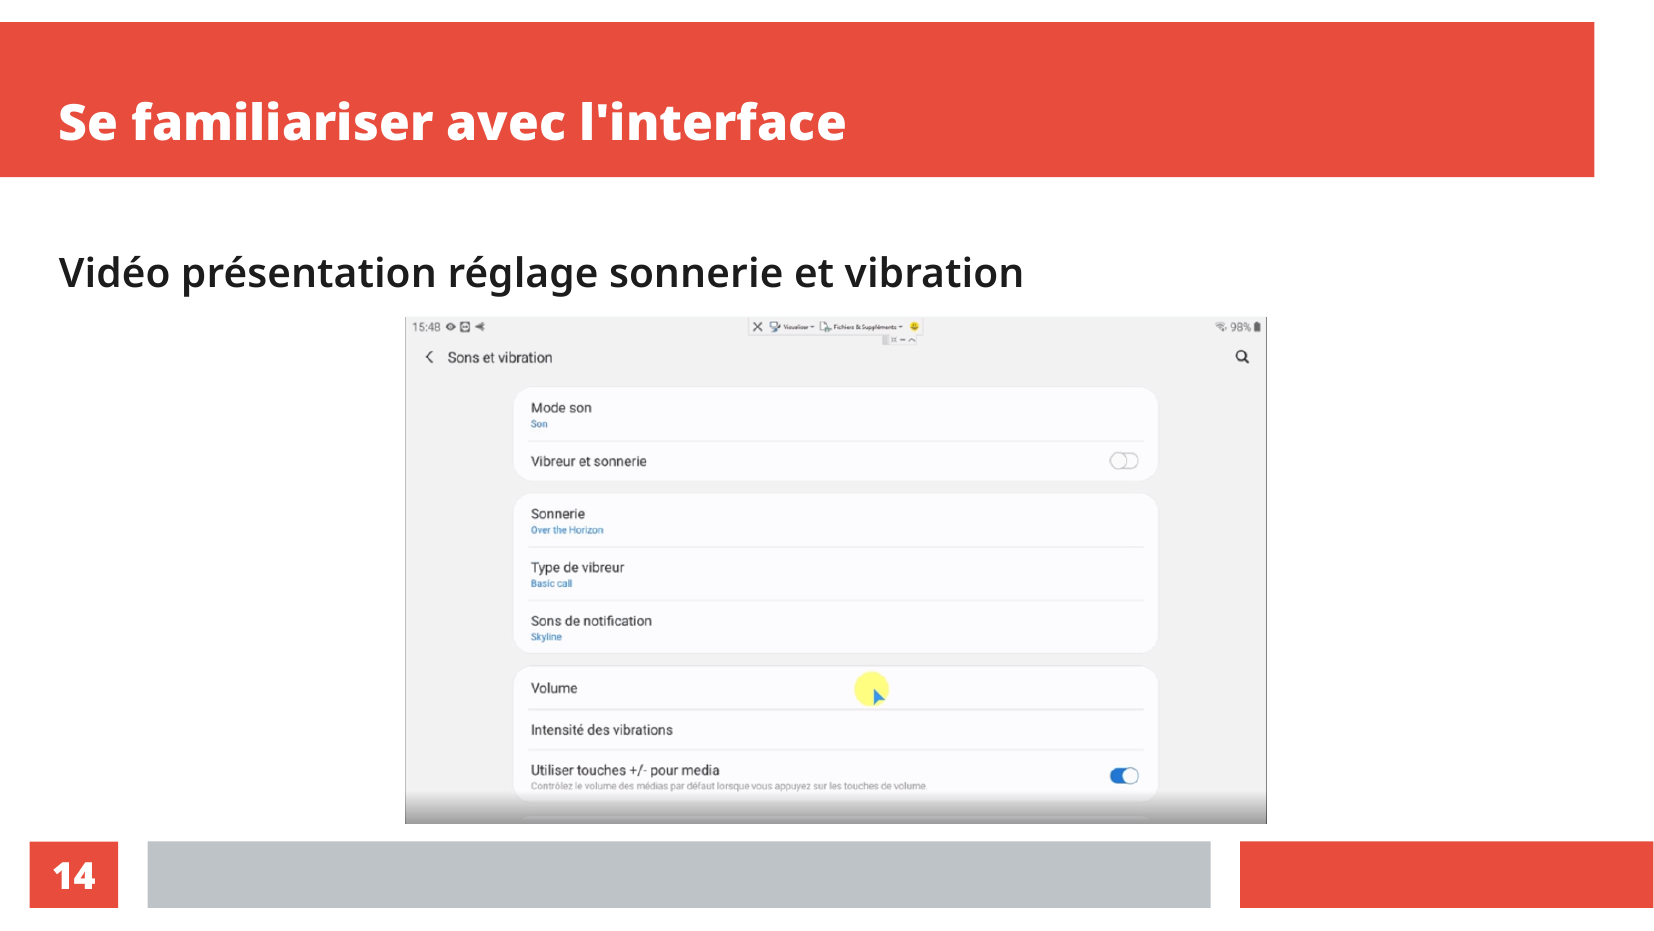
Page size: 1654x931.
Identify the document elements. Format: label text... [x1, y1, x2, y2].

title Se familiariser avec l'interface [59, 44, 1595, 156]
picture [405, 316, 1267, 824]
list Vidéo présentation réglage sonnerie et vibration [59, 243, 1565, 820]
